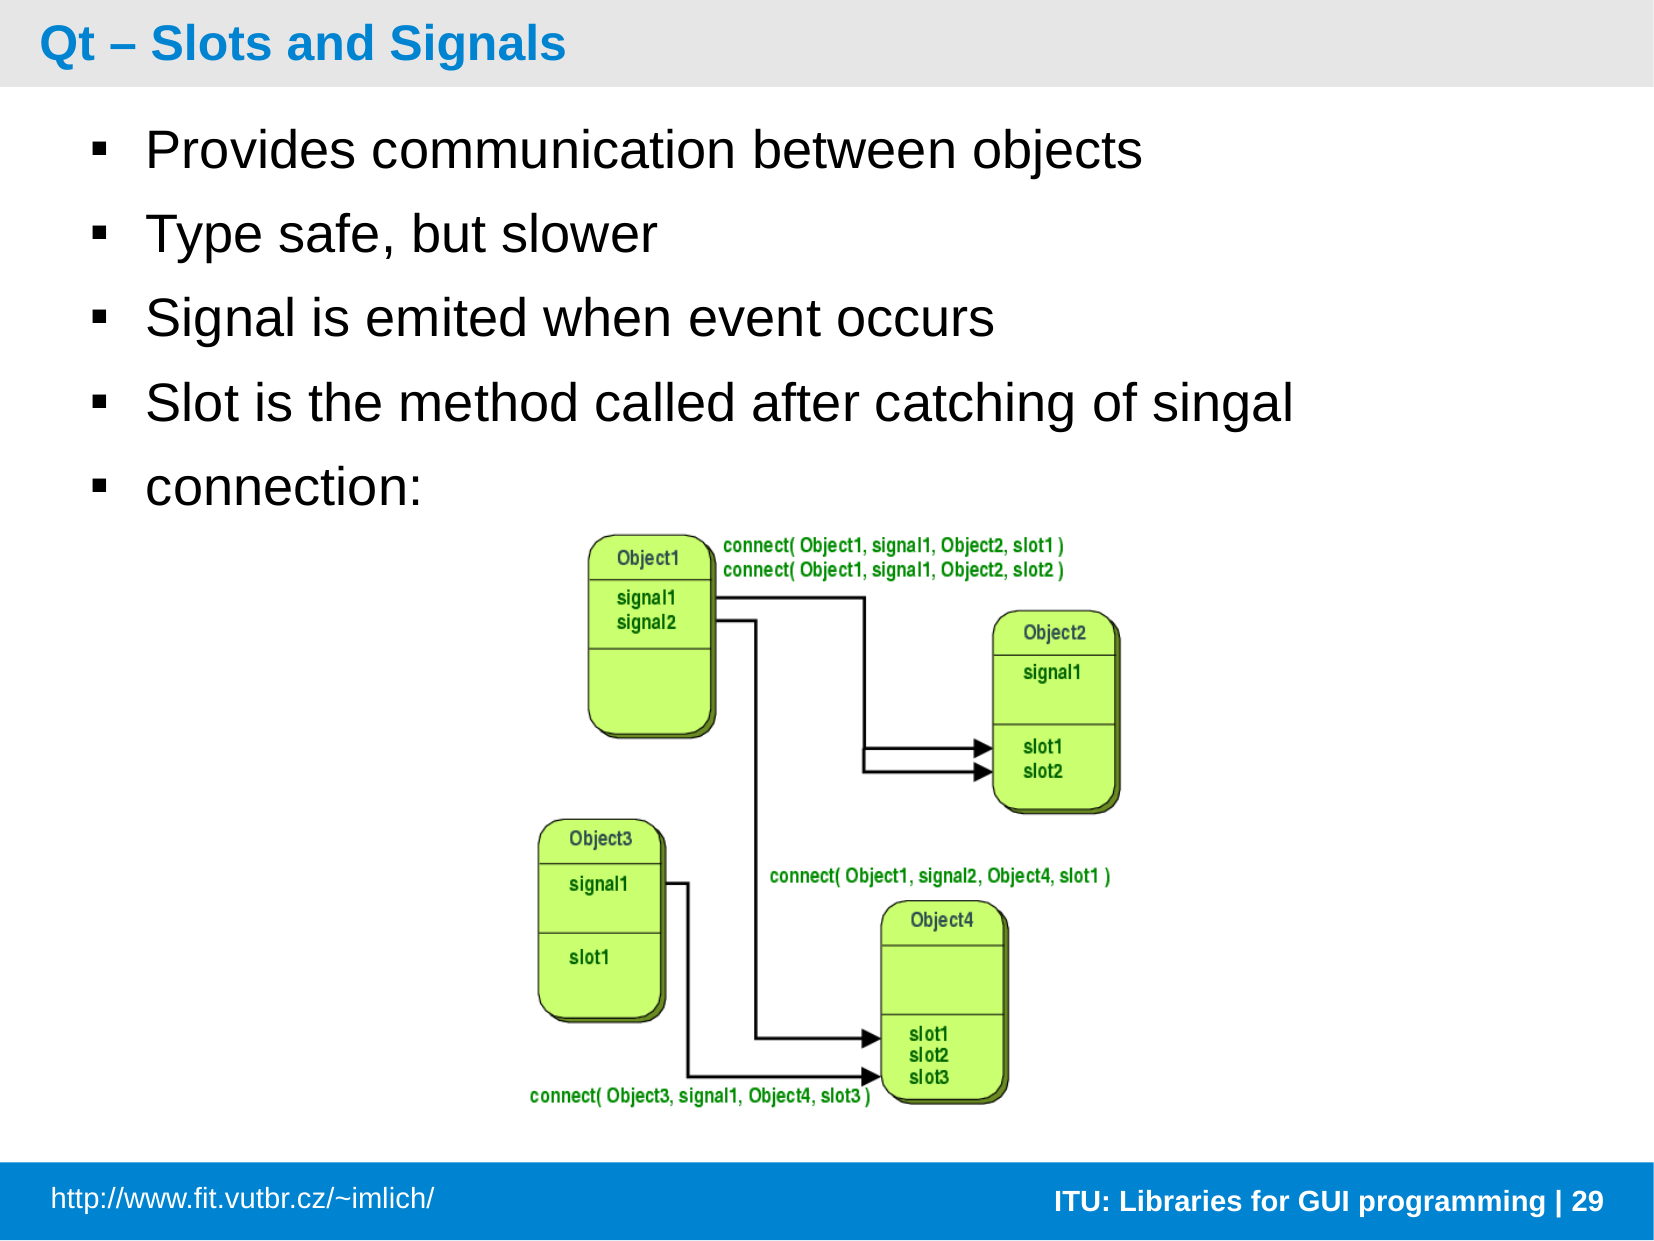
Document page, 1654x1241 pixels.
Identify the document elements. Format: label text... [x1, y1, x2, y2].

title Qt – Slots and Signals [39, 11, 1615, 76]
list Provides communication between objects Type safe, but slower Signal is emited when event occurs Slot is the method called after catching of singal connection: [75, 119, 1564, 1111]
picture [526, 529, 1127, 1112]
